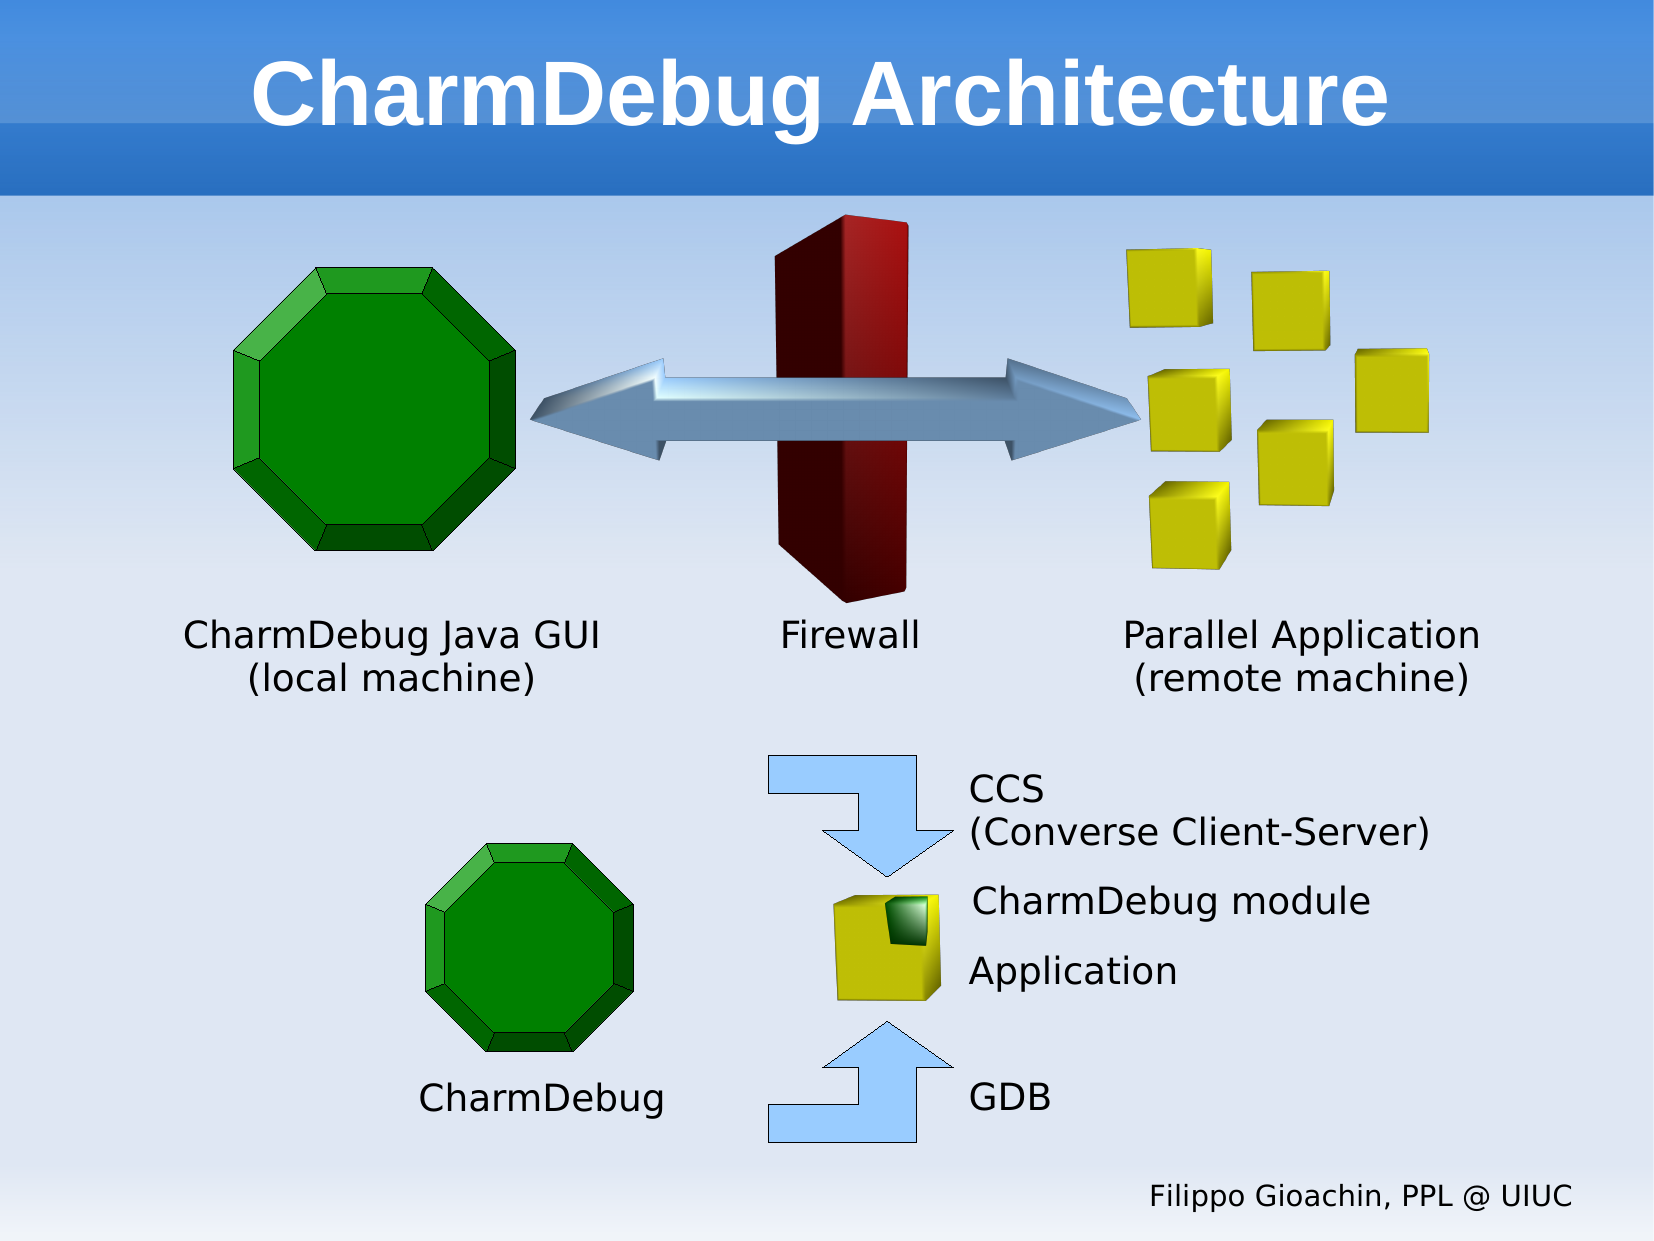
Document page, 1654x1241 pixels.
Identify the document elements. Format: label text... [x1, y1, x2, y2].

picture [0, 0, 1654, 1241]
text_box Firewall [765, 606, 937, 665]
text_box [768, 755, 953, 877]
text_box [233, 268, 516, 551]
text_box Application [953, 942, 1194, 1002]
text_box Parallel Application (remote machine) [1107, 606, 1497, 709]
text_box [768, 1021, 954, 1143]
text_box CharmDebug module [956, 872, 1387, 931]
text_box [426, 843, 634, 1052]
text_box CharmDebug Java GUI (local machine) [168, 606, 616, 709]
text_box CCS (Converse Client-Server) [953, 760, 1447, 863]
text_box GDB [953, 1068, 1068, 1127]
text_box CharmDebug [403, 1069, 681, 1128]
title CharmDebug Architecture [76, 0, 1565, 208]
